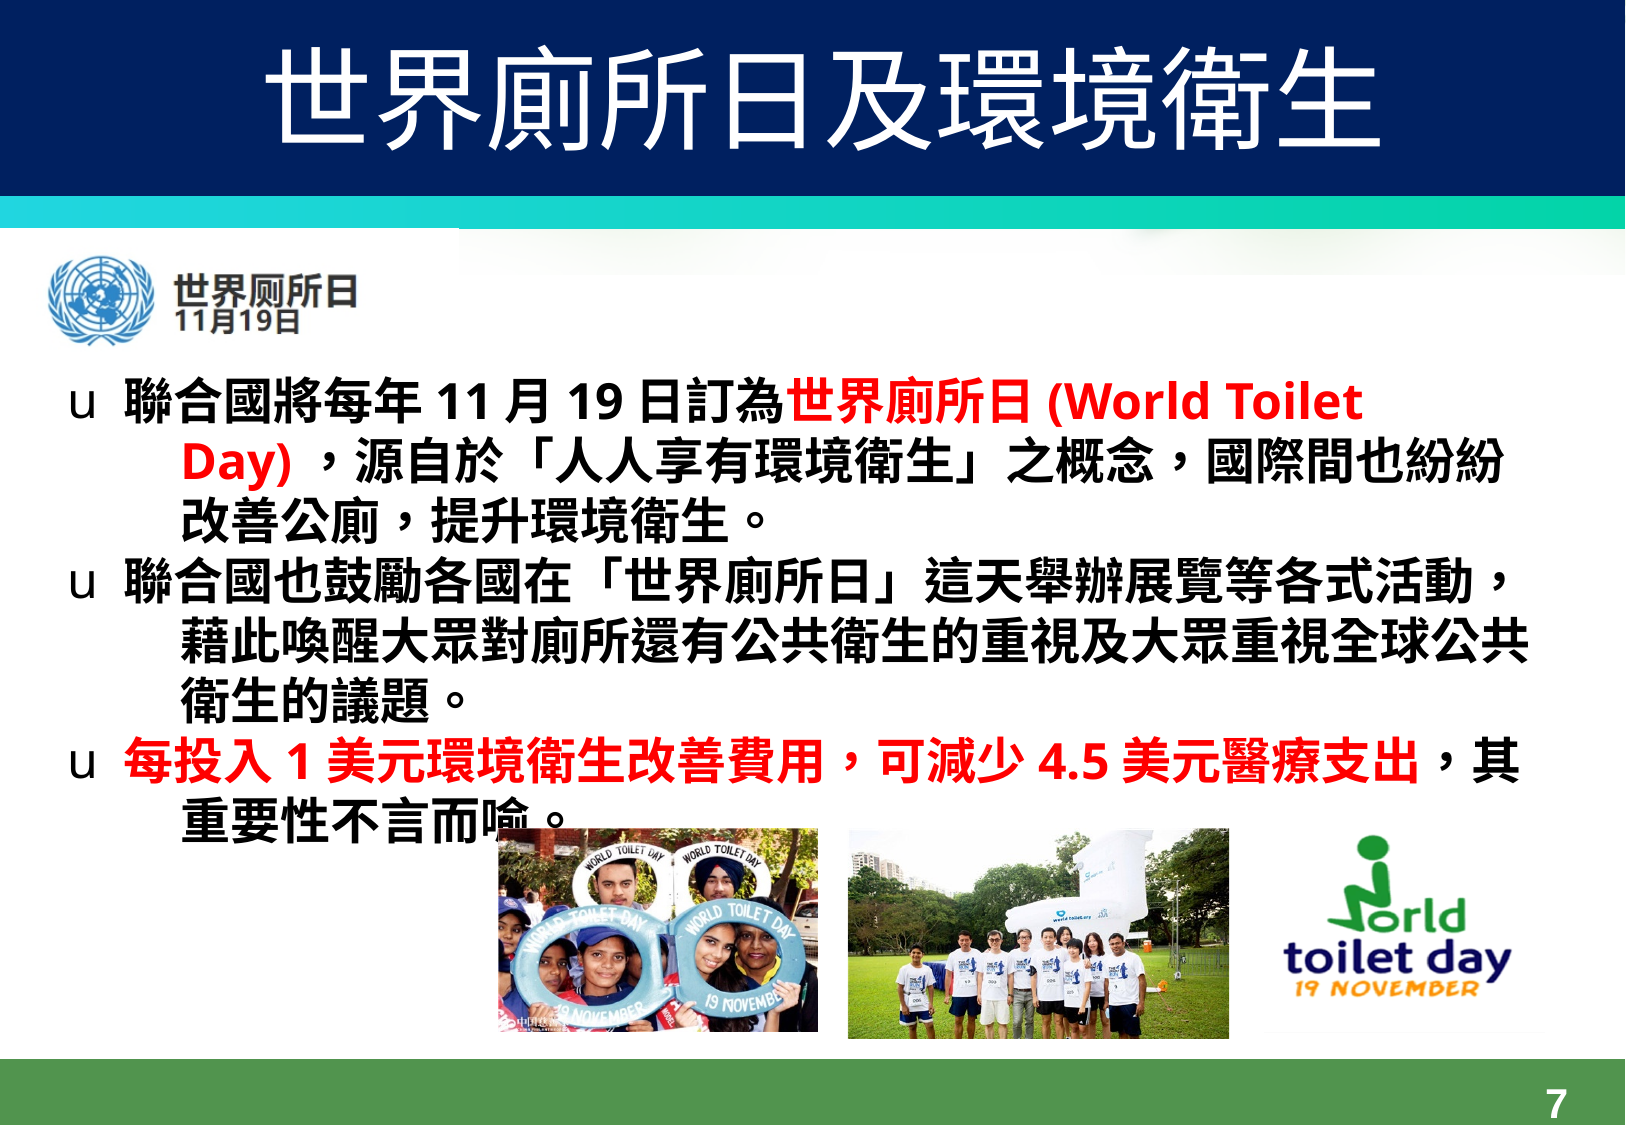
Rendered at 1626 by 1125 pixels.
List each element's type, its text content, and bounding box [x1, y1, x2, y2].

picture [1264, 828, 1557, 1039]
text_box [1530, 1069, 1625, 1125]
text_box 聯合國將每年11月19日訂為世界廁所日(World Toilet Day)，源自於「人人享有環境衛生」之概念，國際間也紛紛改善公廁，提升環境衛生。 聯合國也鼓勵各國在「世界廁所日」這天舉辦展覽等各式活動，藉此喚醒大眾對廁所還有公共衛生的重視及大眾重視全球公共衛生的議題。 每投入1美元環境衛生改善費用，可減少4.5美元醫療支出，其重要性不言而喻。 [53, 362, 1557, 857]
text_box 世界廁所日及環境衛生 [245, 21, 1451, 173]
picture [498, 828, 818, 1033]
picture [847, 828, 1230, 1039]
text_box [0, 0, 1625, 229]
picture [0, 228, 459, 365]
